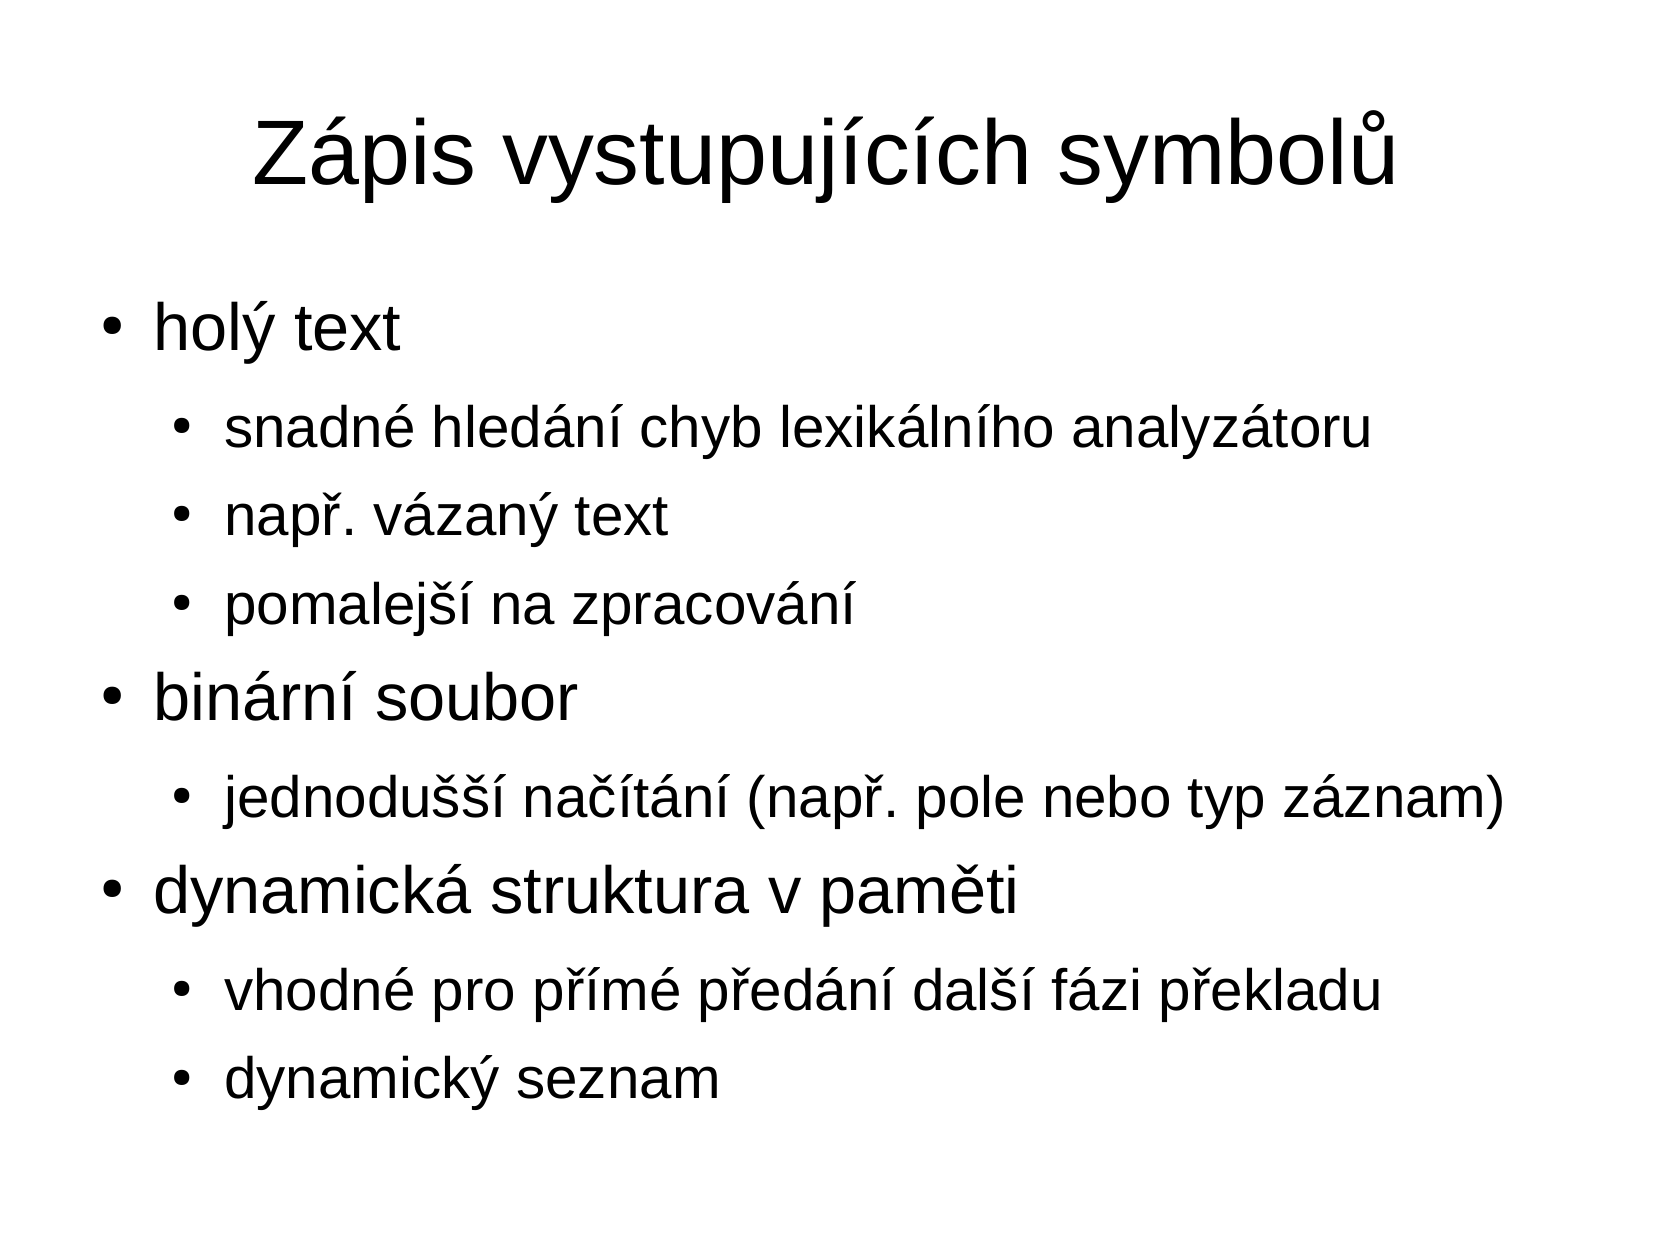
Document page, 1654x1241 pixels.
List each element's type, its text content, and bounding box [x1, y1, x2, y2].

title Zápis vystupujících symbolů [82, 56, 1571, 250]
list holý text snadné hledání chyb lexikálního analyzátoru např. vázaný text pomalejší na zpracování binární soubor jednodušší načítání (např. pole nebo typ záznam) dynamická struktura v paměti vhodné pro přímé předání další fázi překladu dynamický seznam [82, 290, 1571, 1112]
